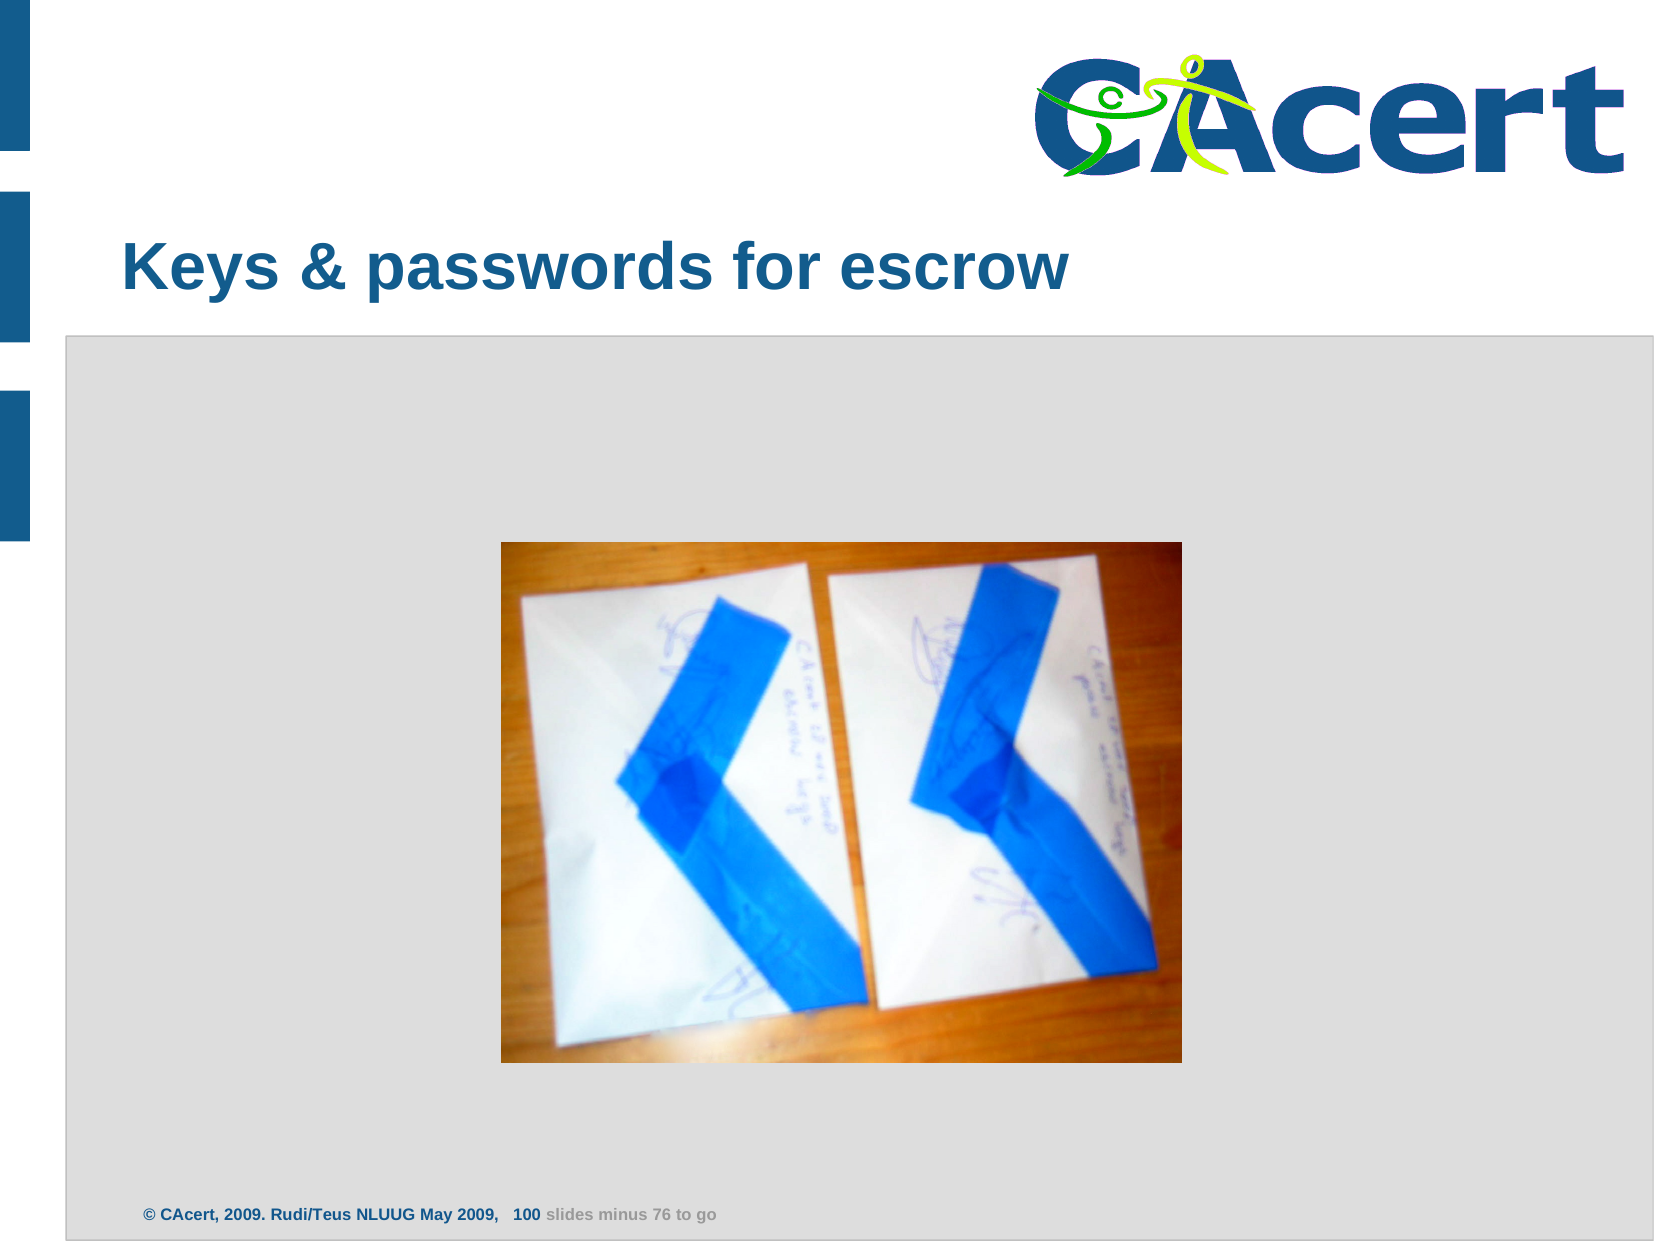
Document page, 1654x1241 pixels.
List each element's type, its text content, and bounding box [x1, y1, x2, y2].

picture [1033, 53, 1625, 178]
title Keys & passwords for escrow [121, 170, 1533, 323]
picture [501, 542, 1182, 1063]
